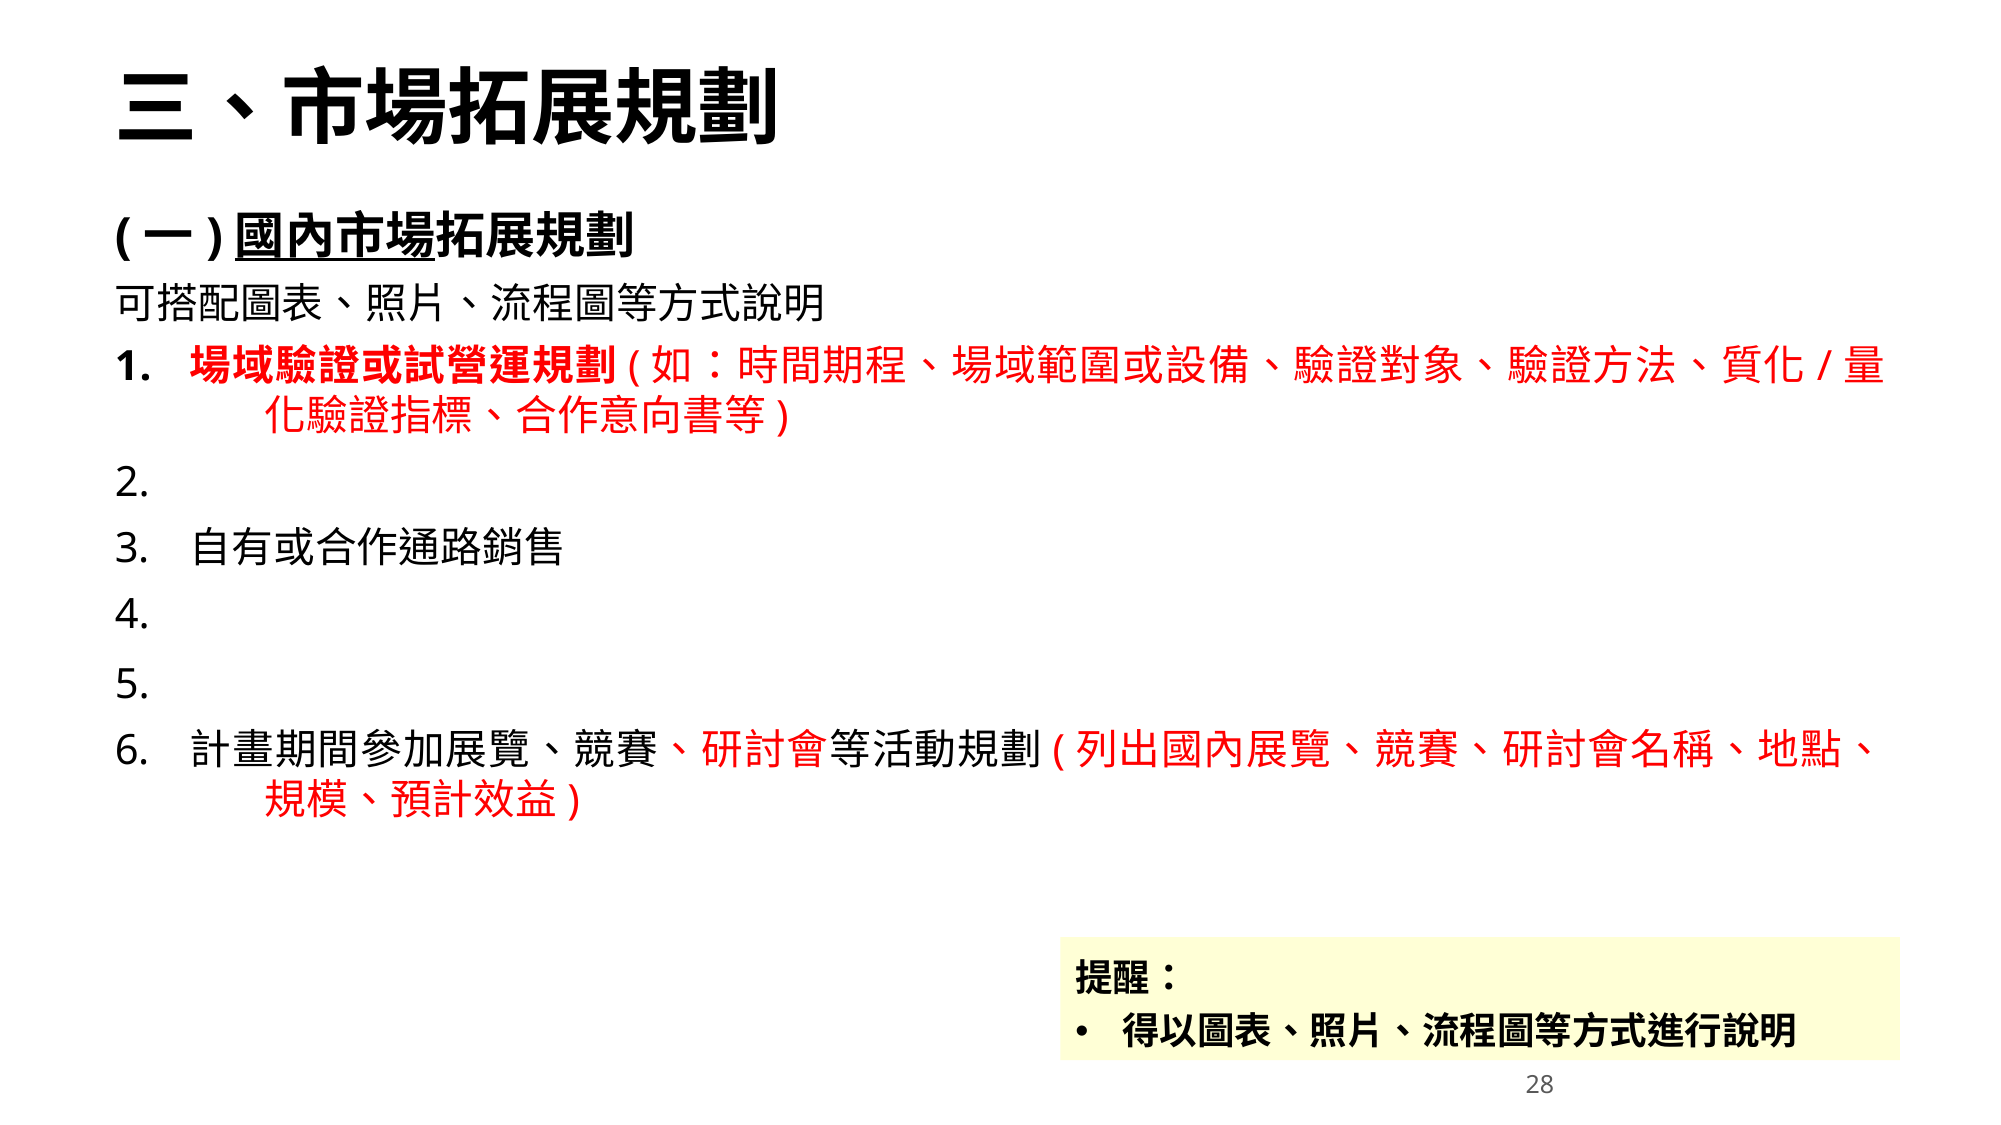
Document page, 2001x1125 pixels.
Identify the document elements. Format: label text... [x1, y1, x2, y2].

text_box (一)國內市場拓展規劃 可搭配圖表、照片、流程圖等方式說明 場域驗證或試營運規劃(如：時間期程、場域範圍或設備、驗證對象、驗證方法、質化/量化驗證指標、合作意向書等) 自有或合作通路銷售 計畫期間參加展覽、競賽、研討會等活動規劃(列出國內展覽、競賽、研討會名稱、地點、規模、預計效益) [99, 196, 1900, 345]
text_box 28 [1510, 1061, 1961, 1097]
title 三、市場拓展規劃 [99, 56, 1900, 166]
text_box 提醒： 得以圖表、照片、流程圖等方式進行說明 [1060, 937, 1900, 1060]
